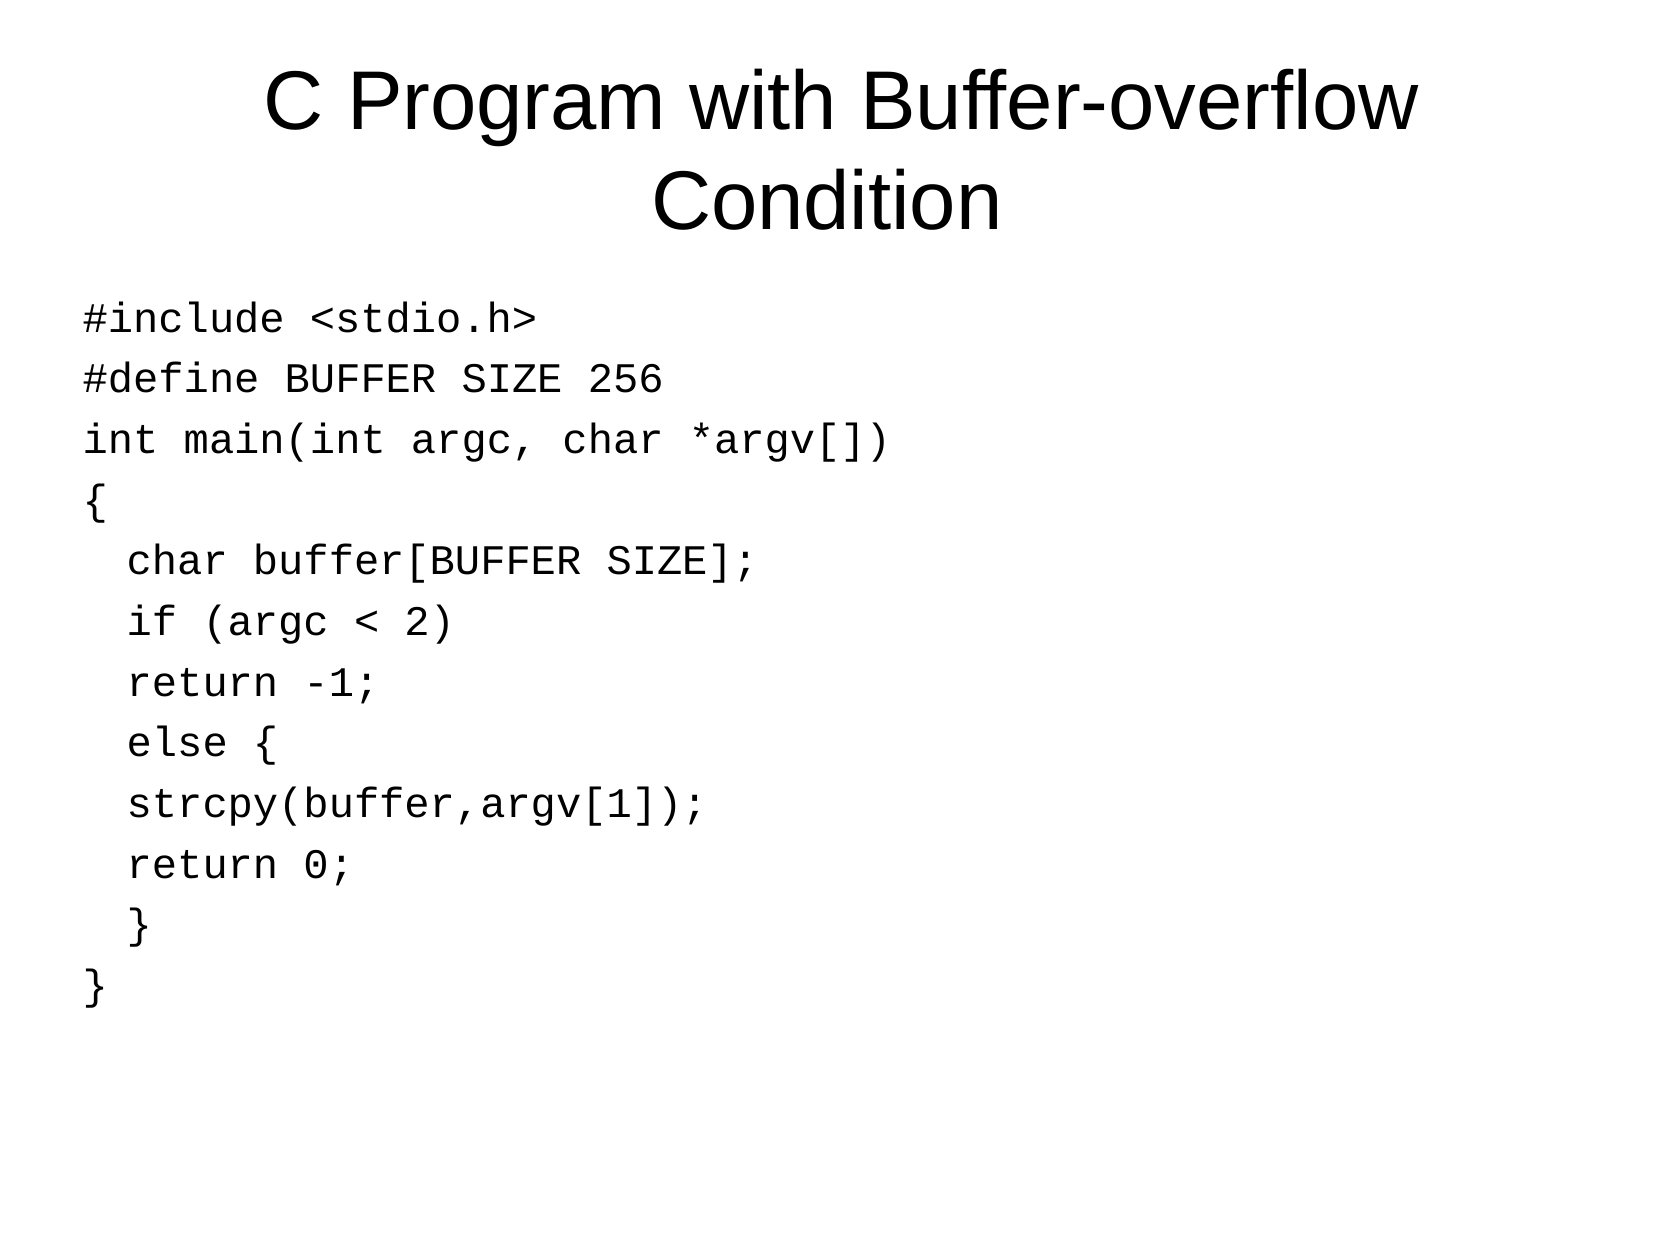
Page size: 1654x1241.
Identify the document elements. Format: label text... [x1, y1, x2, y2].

title C Program with Buffer-overflow Condition [82, 35, 1571, 257]
list #include <stdio.h> #define BUFFER SIZE 256 int main(int argc, char *argv[]) { char buffer[BUFFER SIZE]; if (argc < 2) return -1; else { strcpy(buffer,argv[1]); return 0; } } [82, 290, 1571, 1010]
